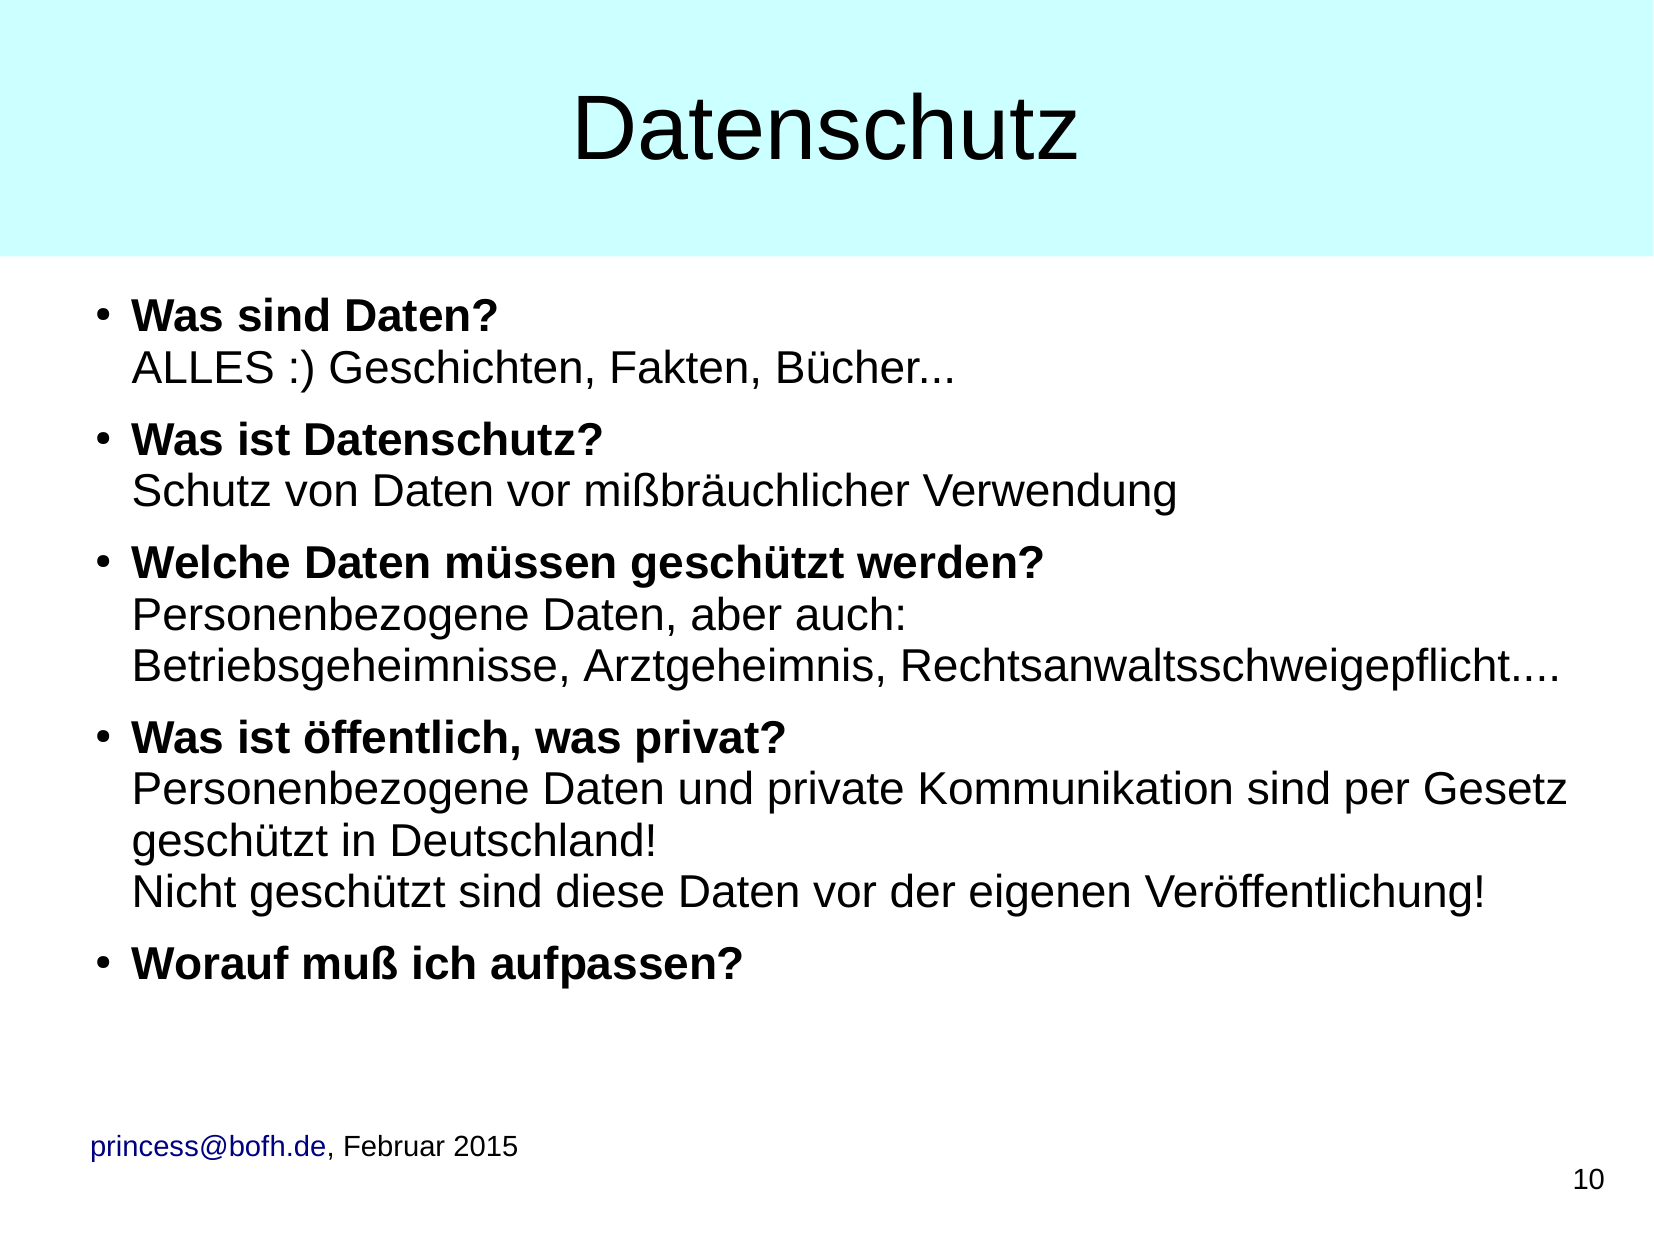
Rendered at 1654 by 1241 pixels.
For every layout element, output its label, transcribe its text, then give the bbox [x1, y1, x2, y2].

title Datenschutz [0, 0, 1654, 257]
list Was sind Daten? ALLES :) Geschichten, Fakten, Bücher... Was ist Datenschutz? Schutz von Daten vor mißbräuchlicher Verwendung Welche Daten müssen geschützt werden? Personenbezogene Daten, aber auch: Betriebsgeheimnisse, Arztgeheimnis, Rechtsanwaltsschweigepflicht.... Was ist öffentlich, was privat? Personenbezogene Daten und private Kommunikation sind per Gesetz geschützt in Deutschland! Nicht geschützt sind diese Daten vor der eigenen Veröffentlichung! Worauf muß ich aufpassen? [82, 290, 1571, 1010]
